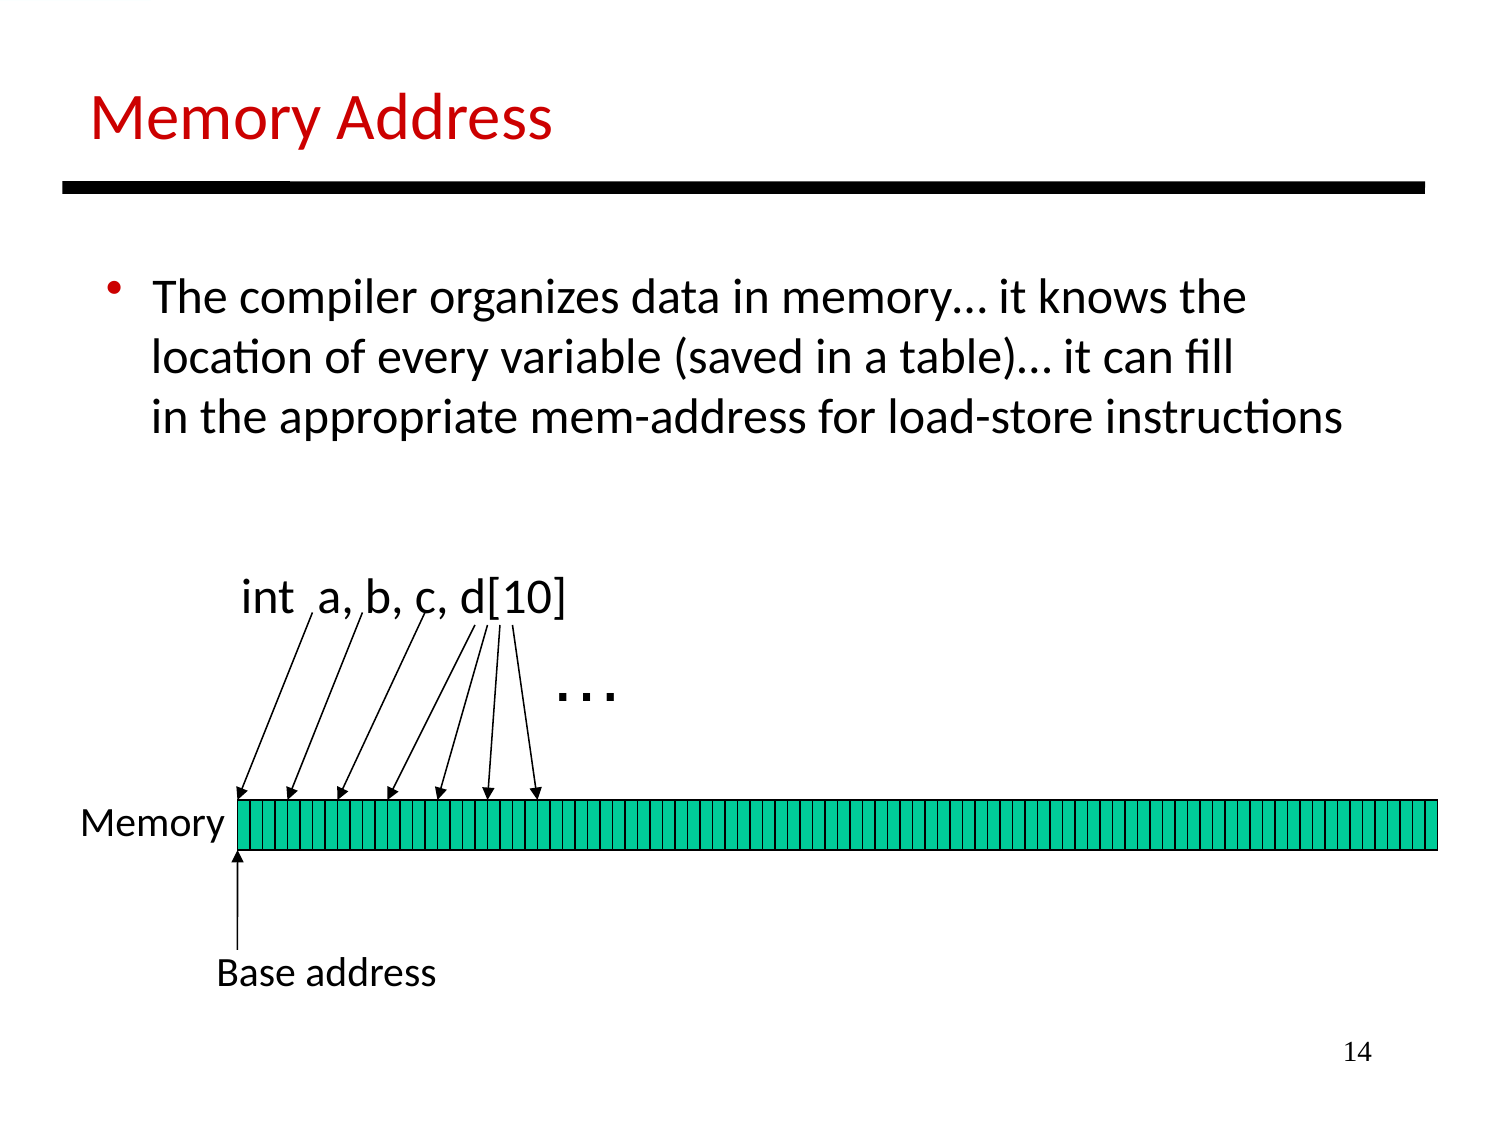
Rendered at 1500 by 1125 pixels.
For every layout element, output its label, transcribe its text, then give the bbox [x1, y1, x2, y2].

text_box Memory [65, 787, 241, 853]
text_box … [535, 619, 640, 725]
text_box Memory Address [74, 65, 569, 160]
slide_number <number> [1074, 1025, 1388, 1100]
text_box Base address [201, 937, 452, 1003]
text_box The compiler organizes data in memory… it knows the location of every variable (saved in a table)… it can fill in the appropriate mem-address for load-store instructions int a, b, c, d[10] [91, 256, 1359, 632]
